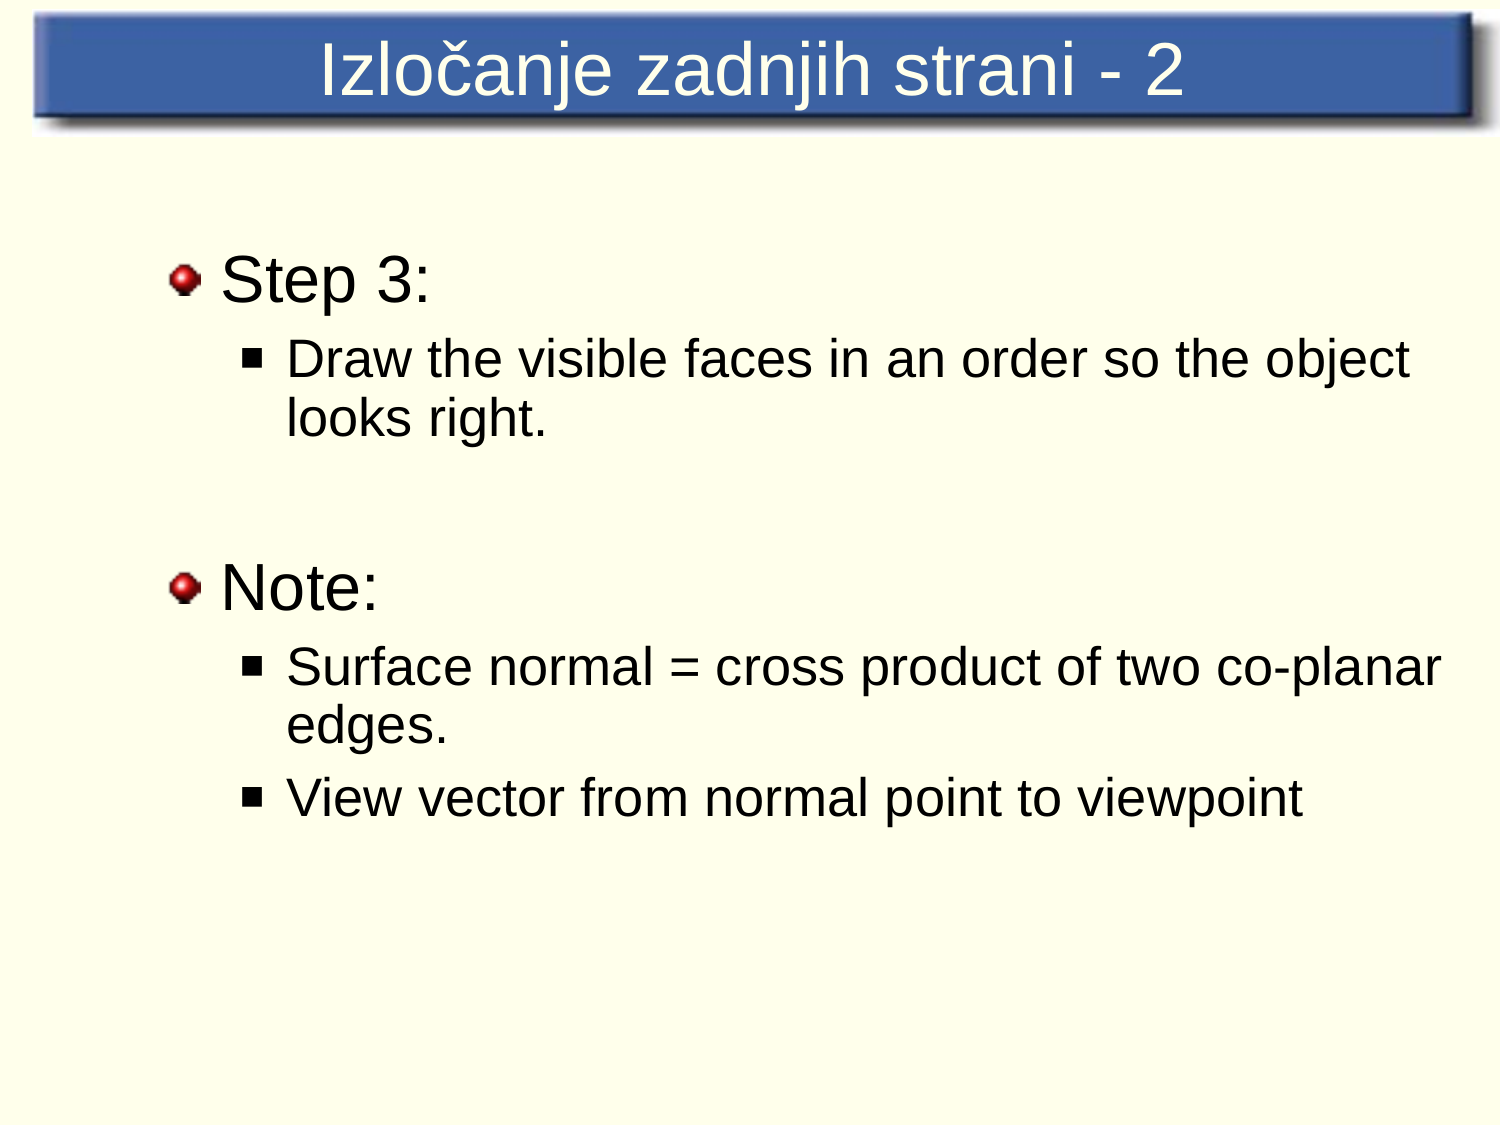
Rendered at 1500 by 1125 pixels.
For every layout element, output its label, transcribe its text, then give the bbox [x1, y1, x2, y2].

title Izločanje zadnjih strani - 2 [96, 6, 1409, 120]
picture [32, 9, 1500, 137]
list Step 3: Draw the visible faces in an order so the object looks right. Note: Surface normal = cross product of two co-planar edges. View vector from normal point to viewpoint [149, 237, 1463, 1038]
